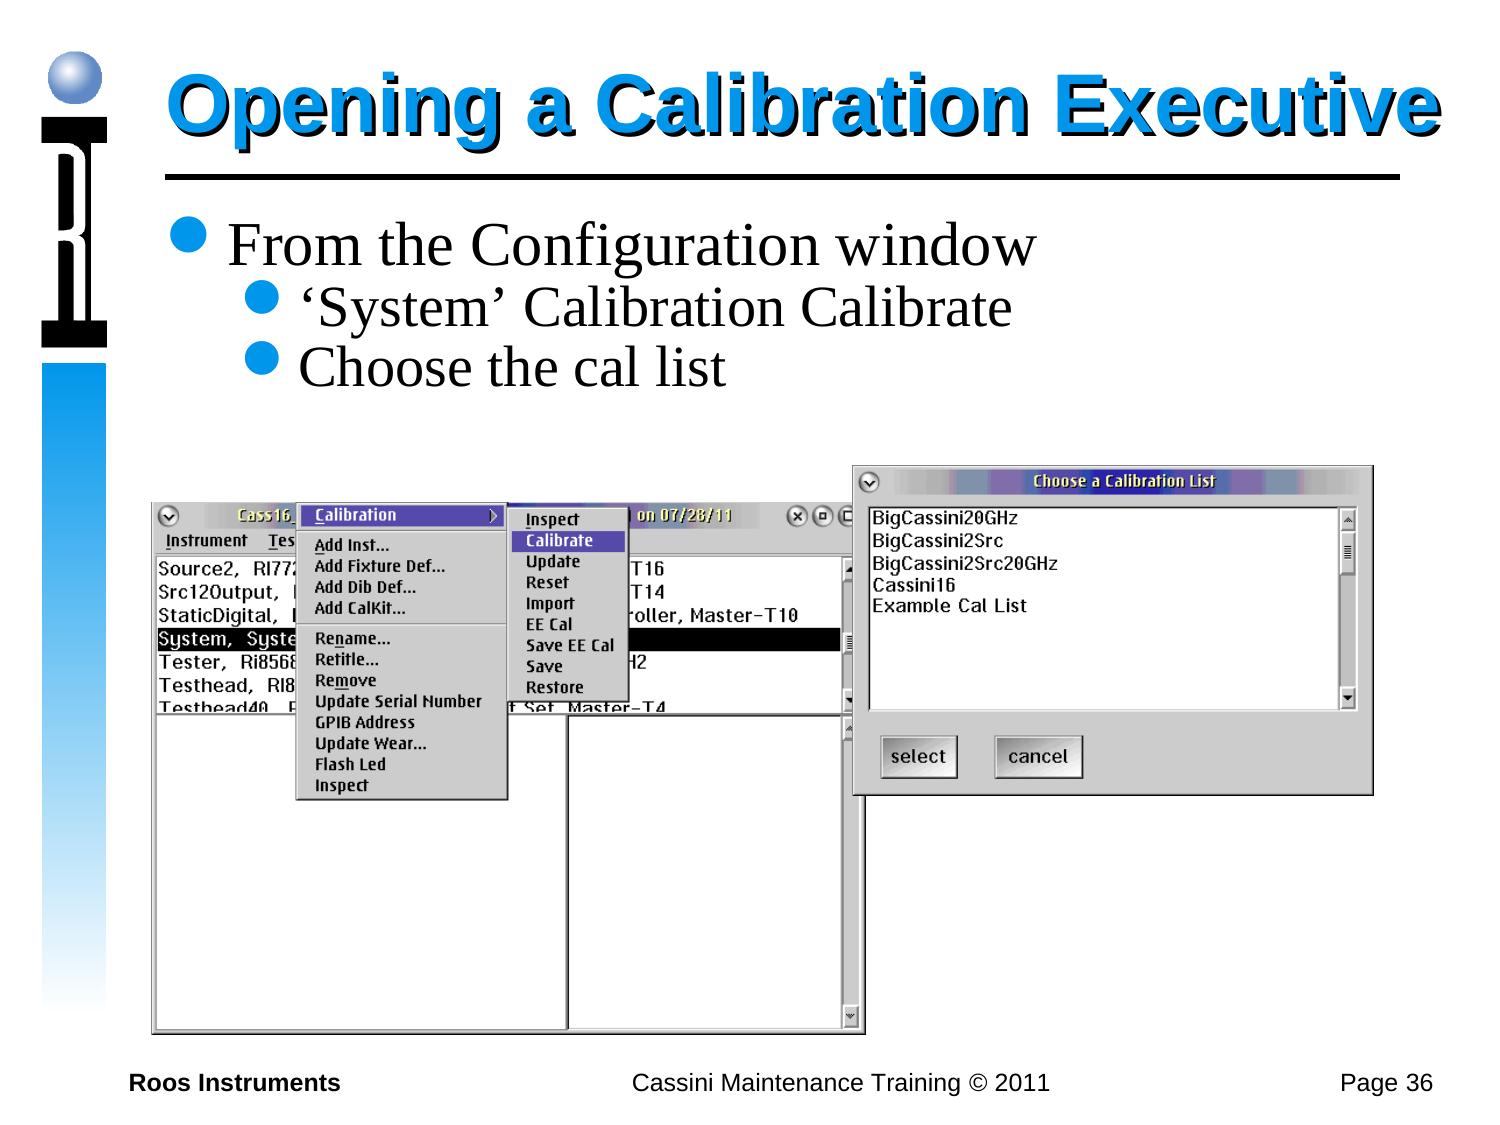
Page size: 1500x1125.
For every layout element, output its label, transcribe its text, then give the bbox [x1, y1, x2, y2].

list From the Configuration window ‘System’ Calibration Calibrate Choose the cal list [165, 218, 1408, 1012]
title Opening a Calibration Executive [165, 45, 1451, 151]
picture [151, 465, 1374, 1035]
